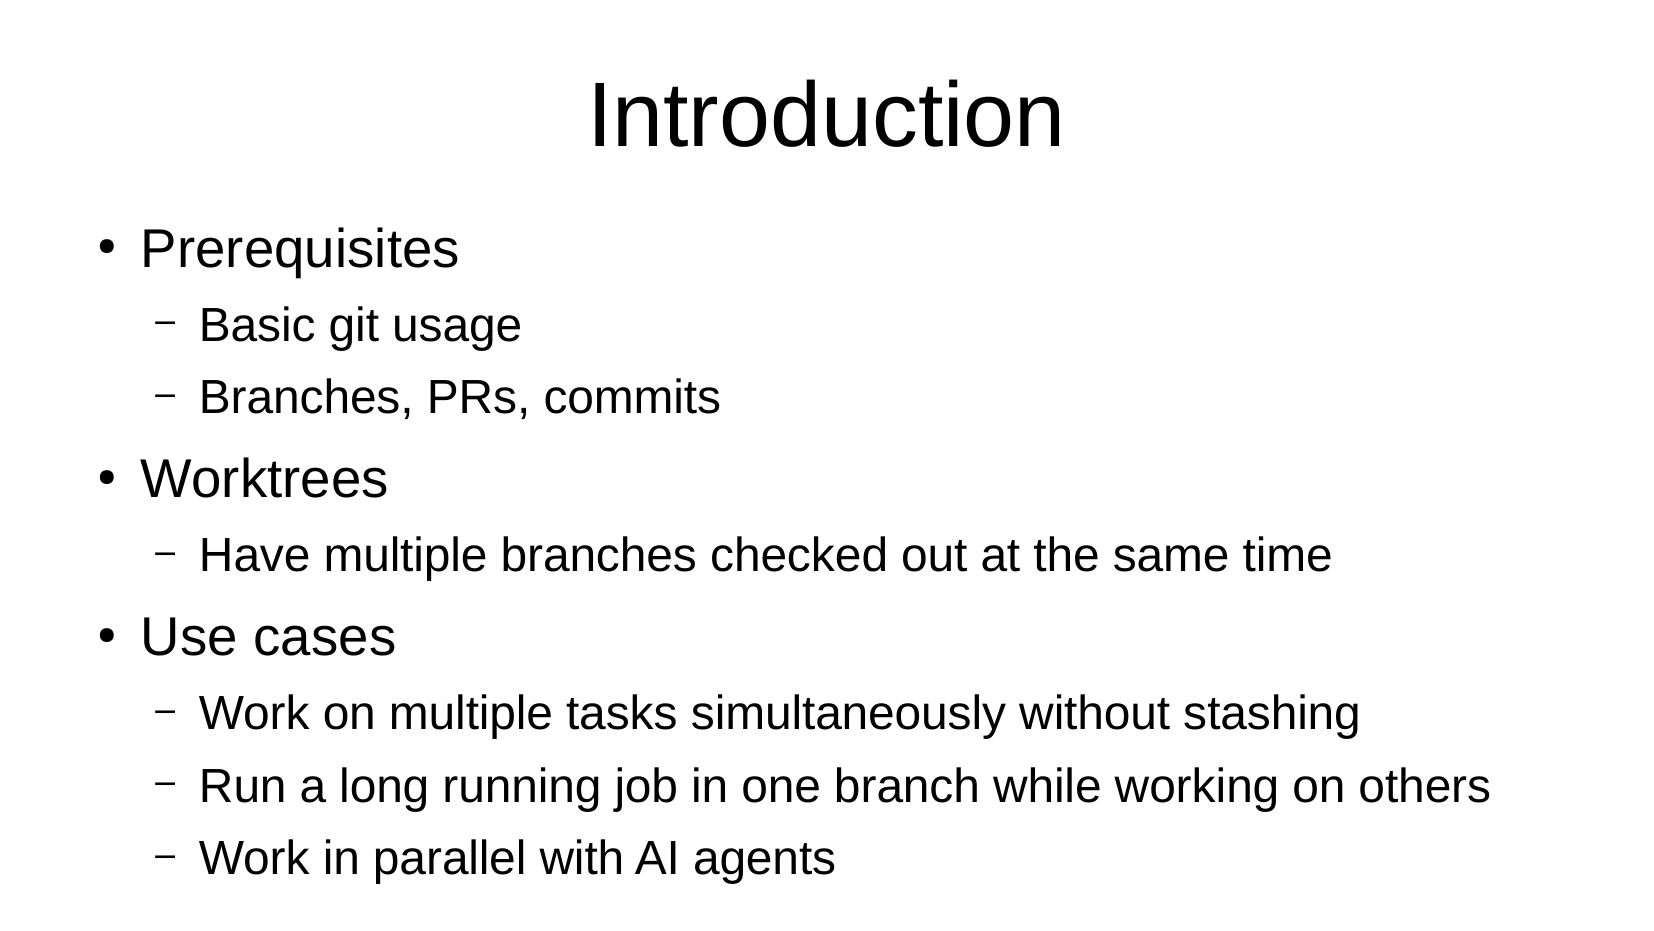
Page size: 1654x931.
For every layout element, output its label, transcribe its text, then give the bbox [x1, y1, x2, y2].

title Introduction [82, 37, 1571, 193]
list Prerequisites Basic git usage Branches, PRs, commits Worktrees Have multiple branches checked out at the same time Use cases Work on multiple tasks simultaneously without stashing Run a long running job in one branch while working on others Work in parallel with AI agents [82, 217, 1571, 901]
